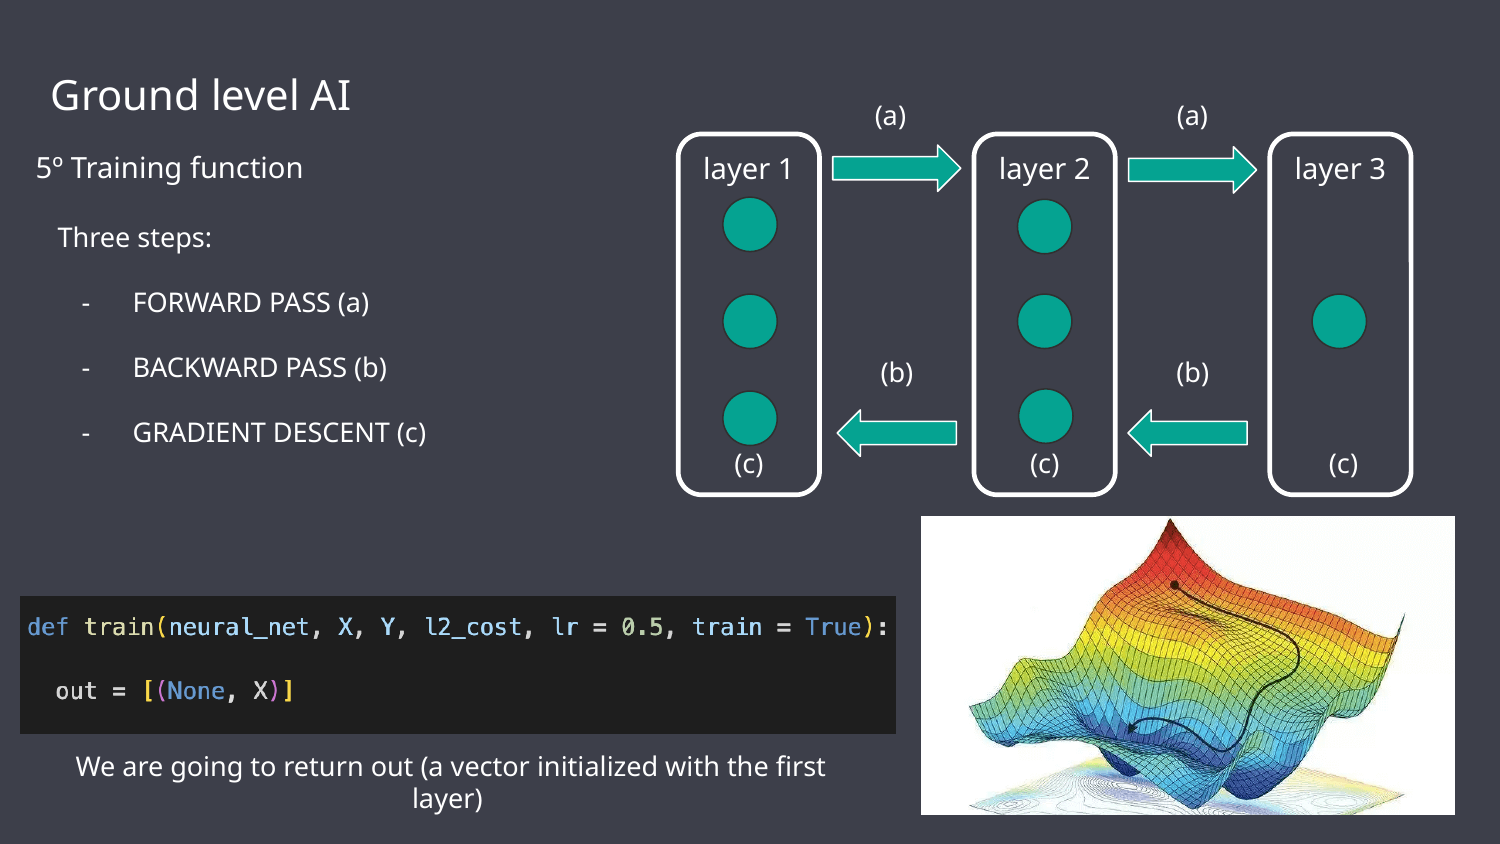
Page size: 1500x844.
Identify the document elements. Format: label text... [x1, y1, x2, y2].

text_box [1018, 388, 1074, 431]
text_box (a) [1151, 83, 1234, 147]
text_box [722, 391, 778, 431]
text_box (b) [1151, 340, 1234, 403]
text_box [722, 294, 778, 349]
text_box We are going to return out (a vector initialized with the first layer) [52, 733, 850, 836]
picture [921, 516, 1455, 815]
text_box [1017, 201, 1072, 254]
text_box (b) [855, 340, 939, 403]
text_box [837, 409, 957, 457]
text_box Ground level AI [35, 53, 460, 120]
text_box [833, 145, 961, 192]
text_box (c) [707, 431, 791, 495]
text_box (c) [1003, 431, 1086, 495]
picture [20, 596, 896, 734]
text_box [1017, 294, 1072, 349]
text_box Three steps: FORWARD PASS (a) BACKWARD PASS (b) GRADIENT DESCENT (c) [42, 205, 506, 478]
text_box (c) [1302, 431, 1385, 495]
text_box [1128, 409, 1248, 457]
text_box layer 1 [665, 135, 833, 201]
text_box 5º Training function [20, 133, 433, 206]
text_box [1312, 294, 1367, 349]
text_box (a) [849, 83, 932, 147]
text_box [1129, 147, 1257, 194]
text_box layer 2 [961, 135, 1129, 201]
text_box layer 3 [1257, 135, 1424, 201]
text_box [722, 201, 778, 252]
